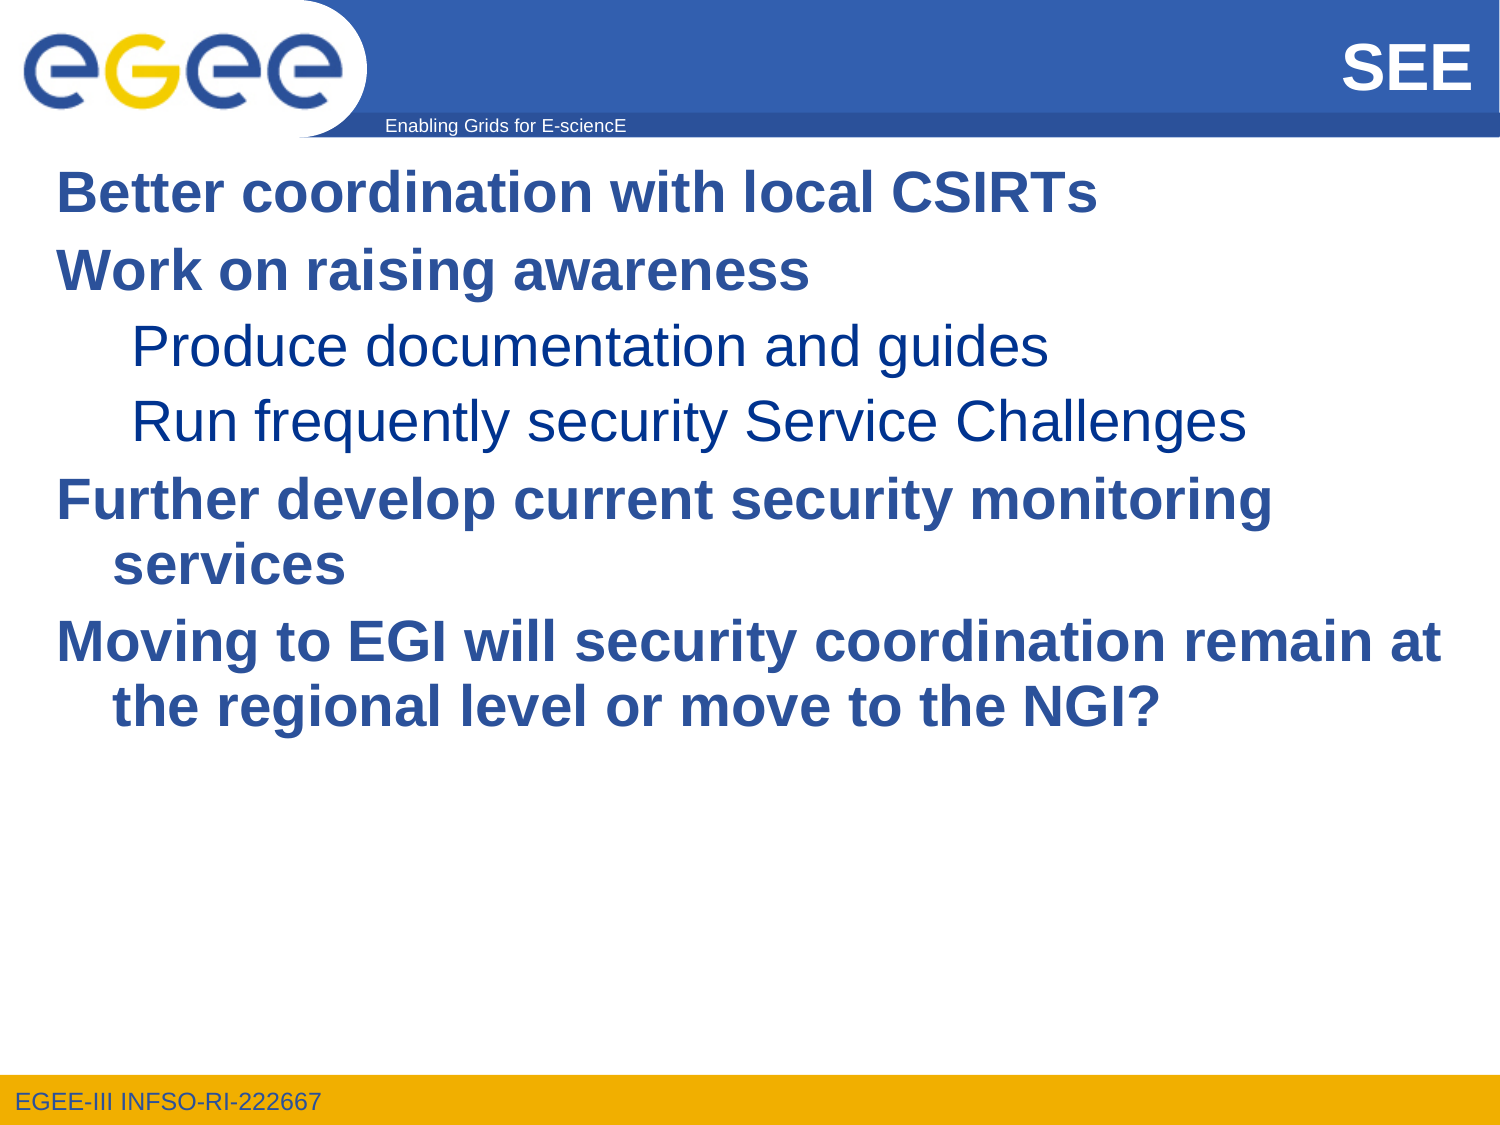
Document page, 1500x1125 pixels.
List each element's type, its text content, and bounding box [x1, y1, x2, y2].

title SEE [369, 10, 1475, 124]
picture [18, 30, 349, 112]
list Better coordination with local CSIRTs Work on raising awareness Produce documentation and guides Run frequently security Service Challenges Further develop current security monitoring services Moving to EGI will security coordination remain at the regional level or move to the NGI? [56, 159, 1466, 1036]
